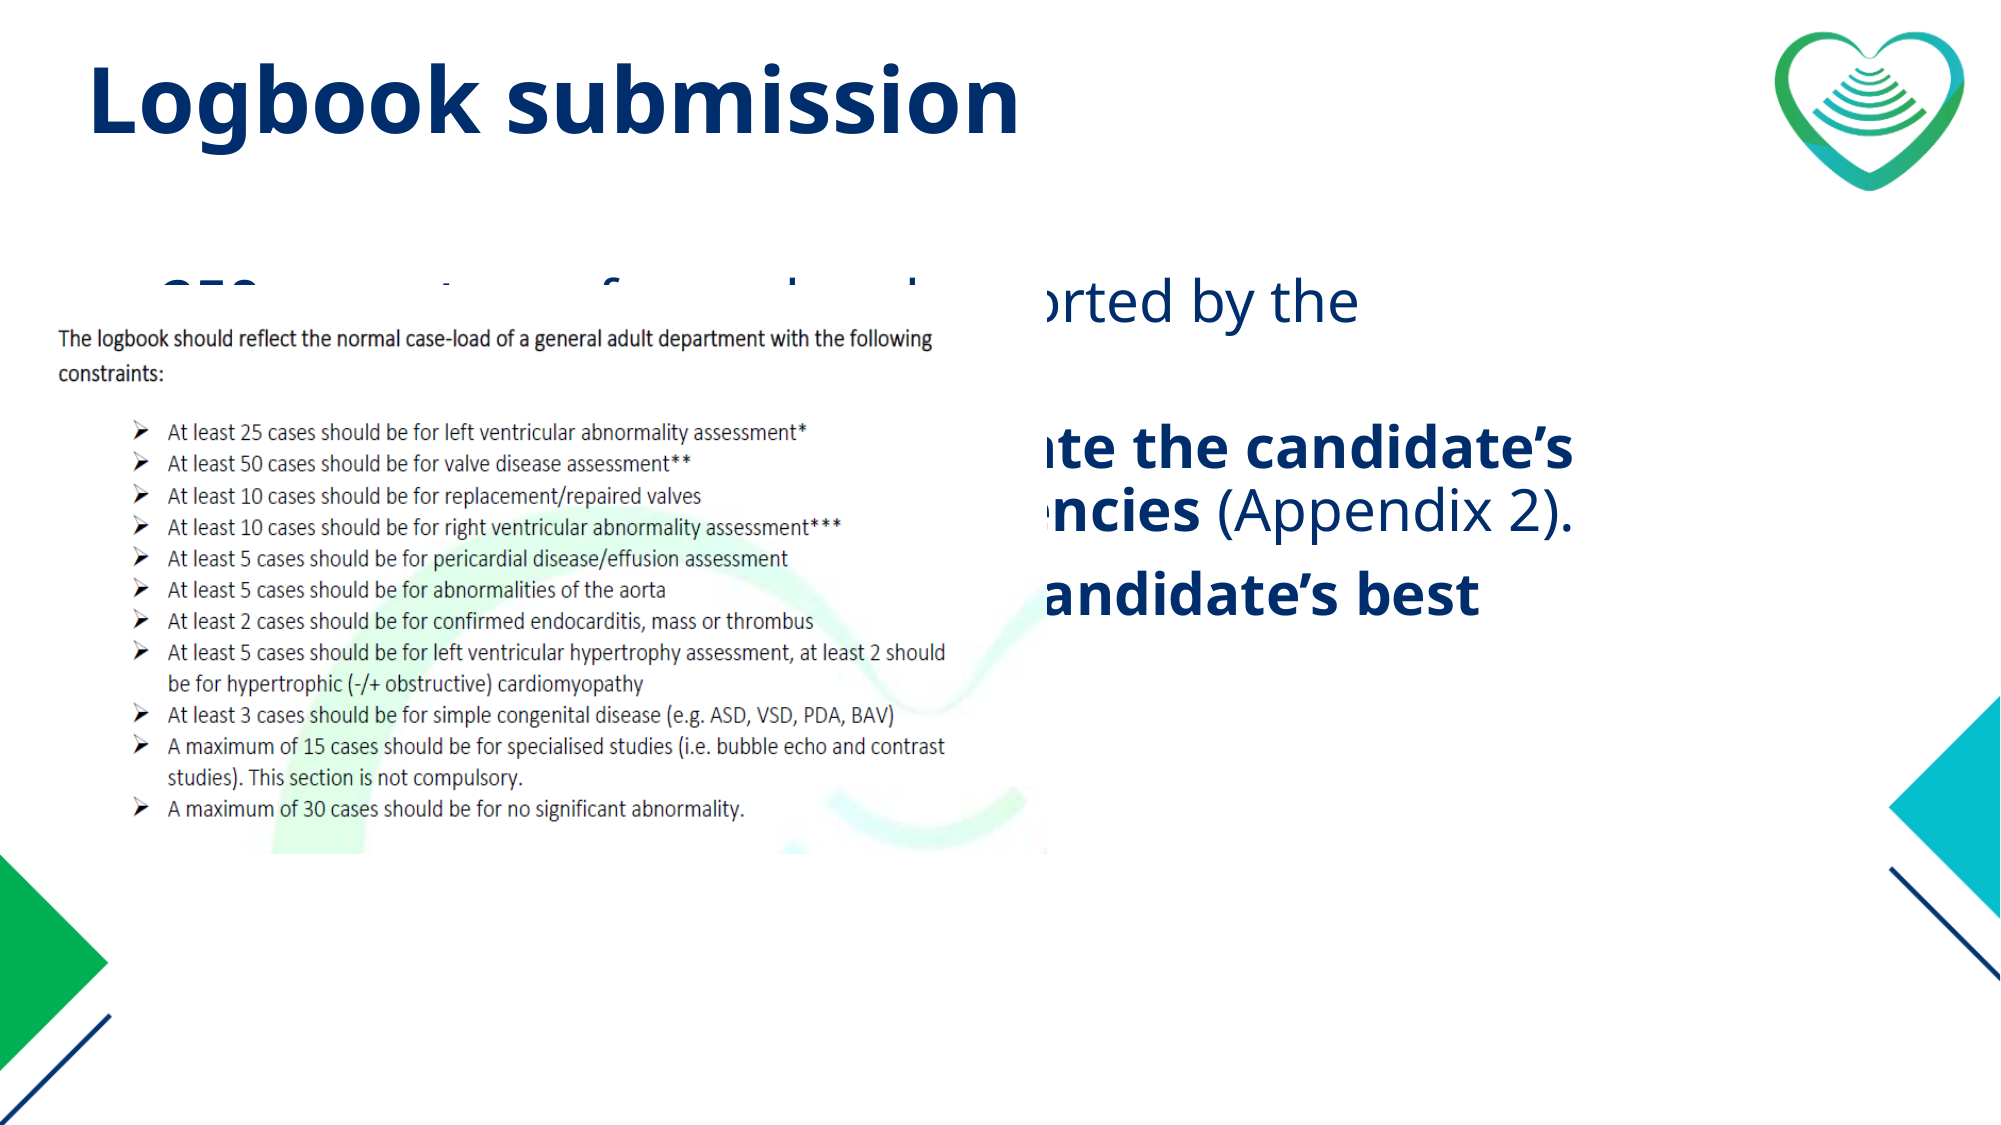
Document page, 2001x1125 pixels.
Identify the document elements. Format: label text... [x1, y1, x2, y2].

title Logbook submission [71, 46, 1797, 265]
list 250 reports performed and reported by the candidate. The logbook should demonstrate the candidate’s ability to meet BSE competencies (Appendix 2). The logbook should reflect the candidate’s best clinical practice. [1032, 251, 1837, 961]
picture [17, 285, 1047, 854]
